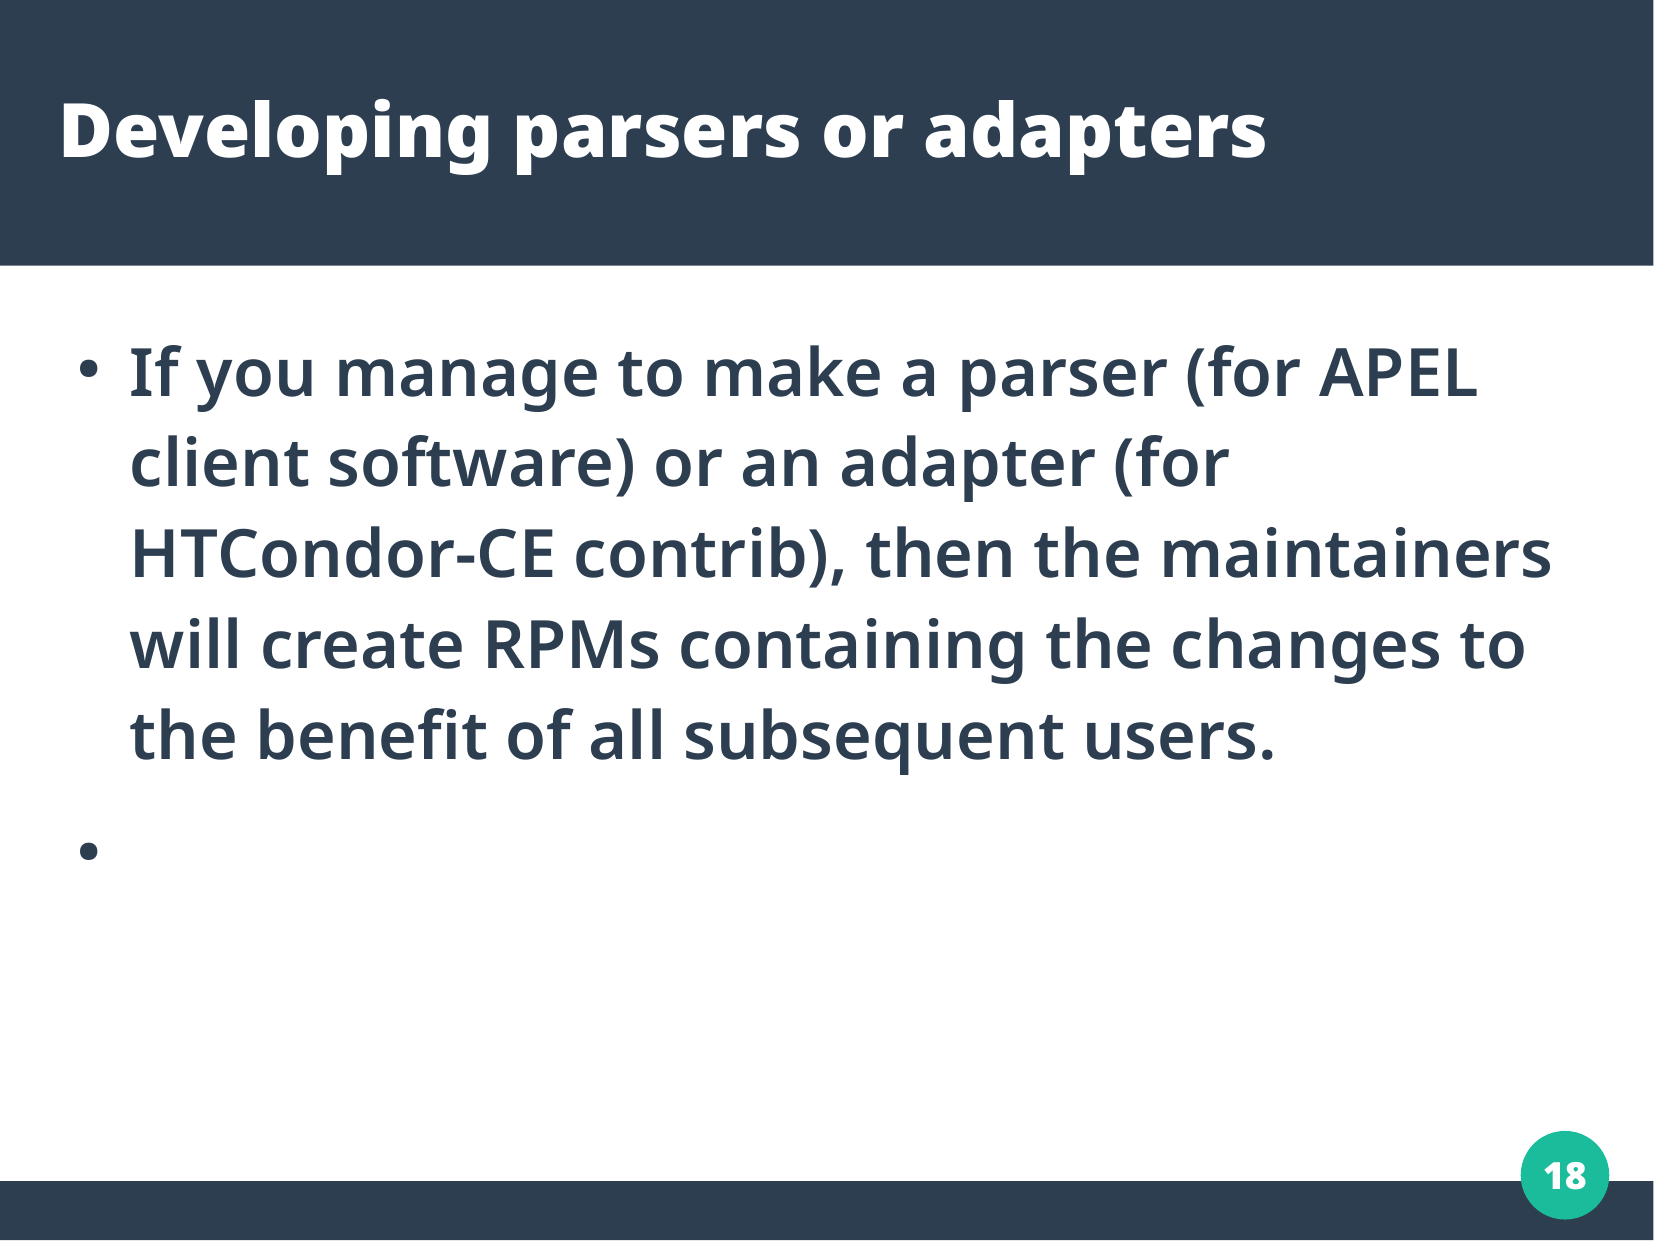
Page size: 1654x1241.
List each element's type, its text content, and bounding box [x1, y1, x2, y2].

title Developing parsers or adapters [59, 49, 1595, 207]
list If you manage to make a parser (for APEL client software) or an adapter (for HTCondor-CE contrib), then the maintainers will create RPMs containing the changes to the benefit of all subsequent users. [59, 324, 1595, 1152]
